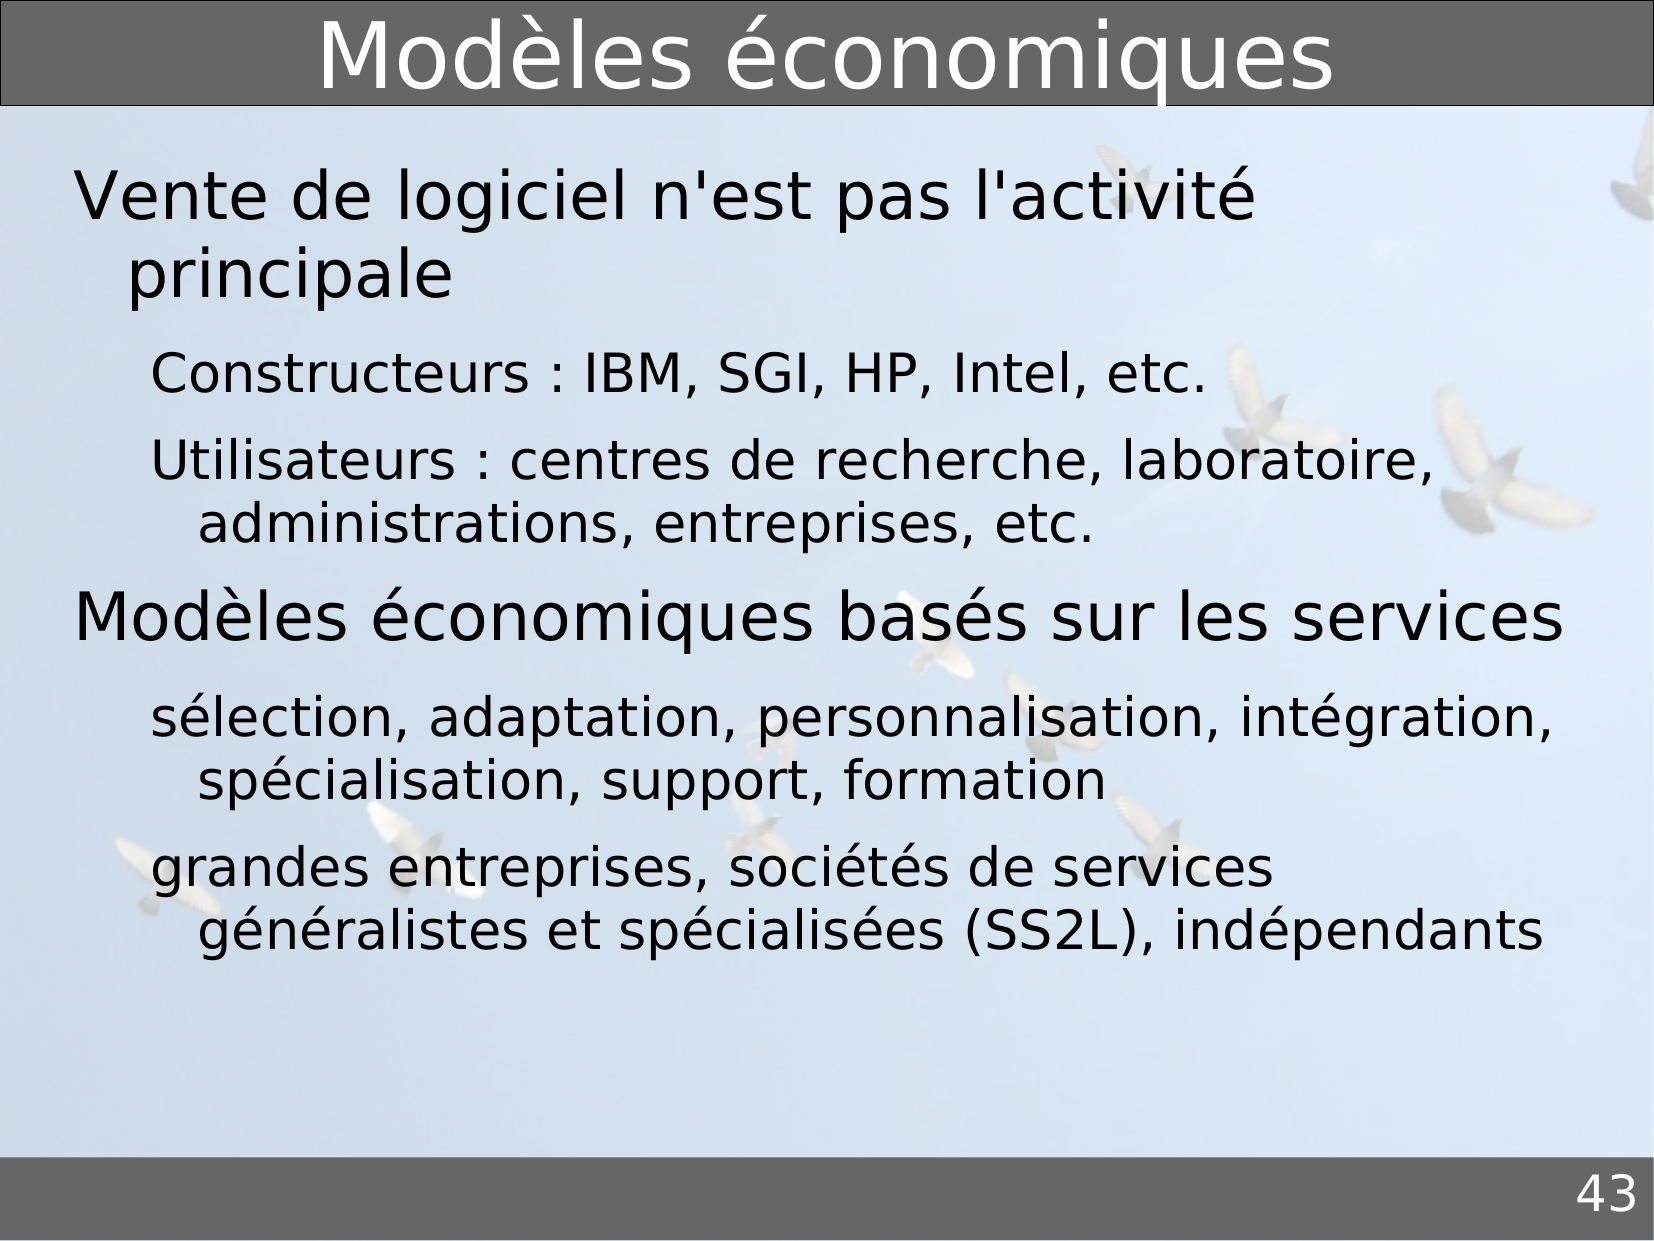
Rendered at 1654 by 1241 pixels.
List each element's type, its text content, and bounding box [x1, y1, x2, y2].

list Vente de logiciel n'est pas l'activité principale Constructeurs : IBM, SGI, HP, Intel, etc. Utilisateurs : centres de recherche, laboratoire, administrations, entreprises, etc. Modèles économiques basés sur les services sélection, adaptation, personnalisation, intégration, spécialisation, support, formation grandes entreprises, sociétés de services généralistes et spécialisées (SS2L), indépendants [55, 157, 1603, 1135]
title Modèles économiques [0, 2, 1654, 110]
